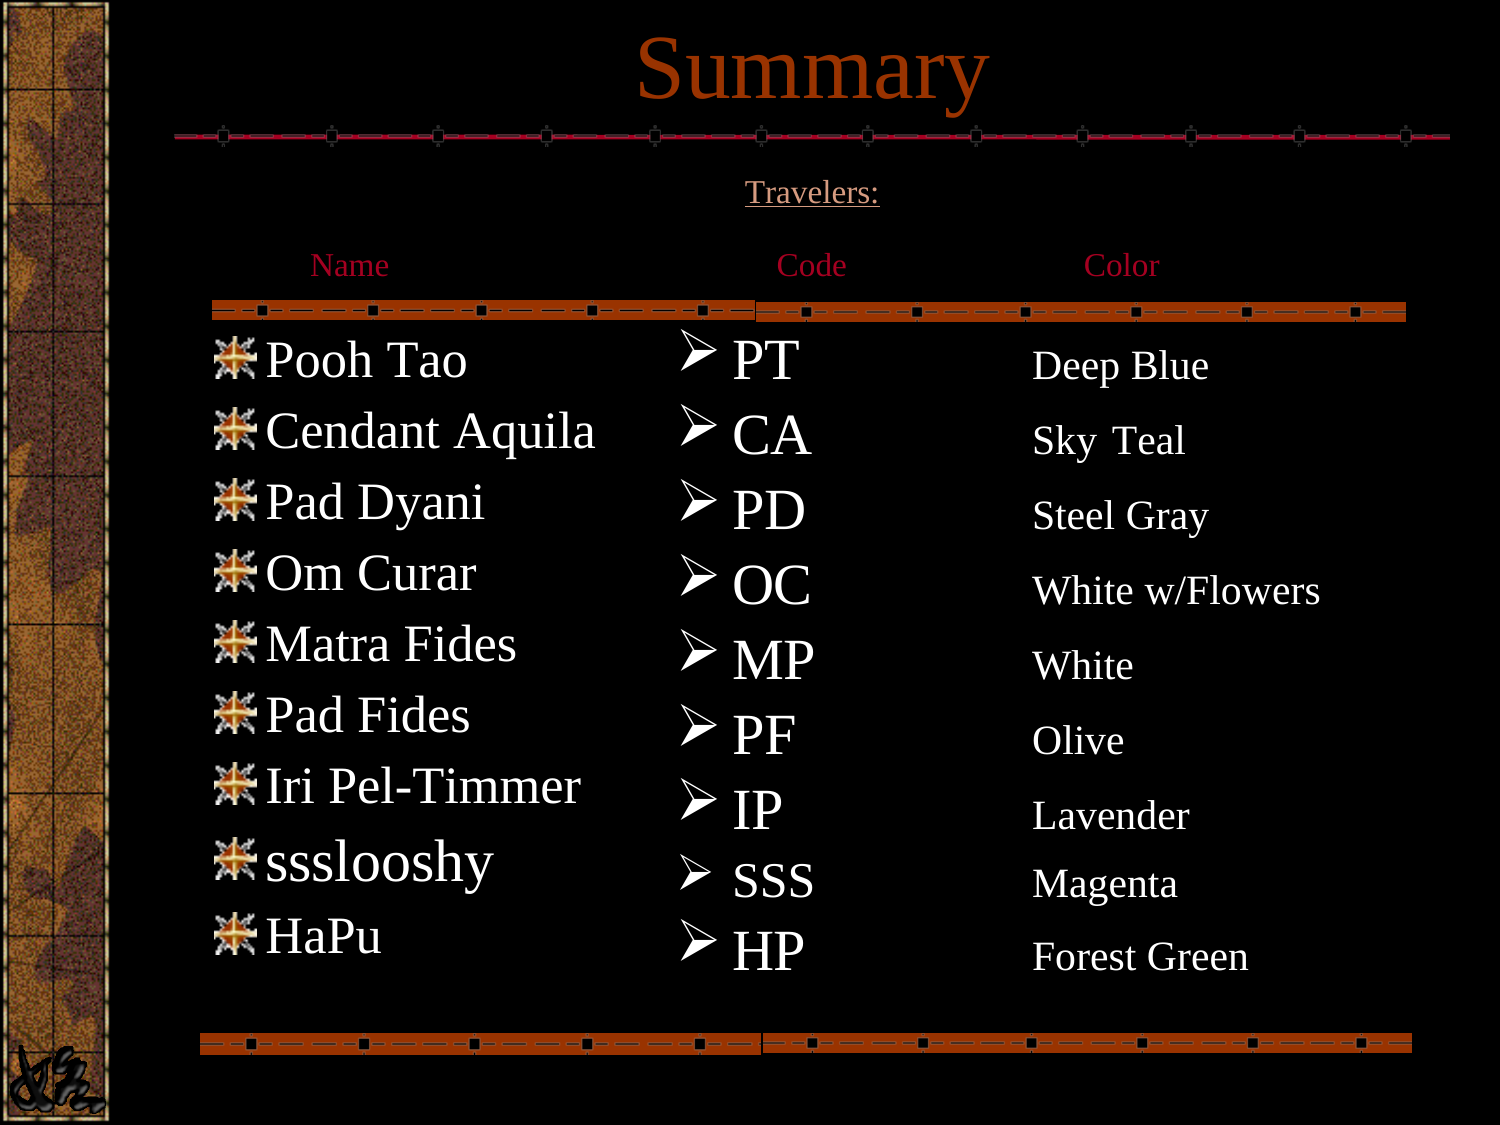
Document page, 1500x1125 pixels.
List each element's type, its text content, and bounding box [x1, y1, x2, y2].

text_box Color [1068, 235, 1175, 292]
picture [212, 299, 863, 321]
title Summary [174, 12, 1450, 125]
picture [0, 0, 113, 1125]
list Pooh Tao Cendant Aquila Pad Dyani Om Curar Matra Fides Pad Fides Iri Pel-Timmer ssslooshy HaPu [200, 324, 788, 976]
text_box Code [761, 235, 862, 292]
text_box Name [295, 235, 405, 292]
text_box PT Deep Blue CA Sky Teal PD Steel Gray OC White w/Flowers MP White PF Olive IP Lavender SSS Magenta HP Forest Green [661, 321, 1387, 885]
text_box Travelers: [174, 162, 1451, 218]
picture [200, 1032, 761, 1055]
picture [762, 1032, 1413, 1054]
picture [174, 125, 1450, 147]
picture [756, 301, 1407, 322]
